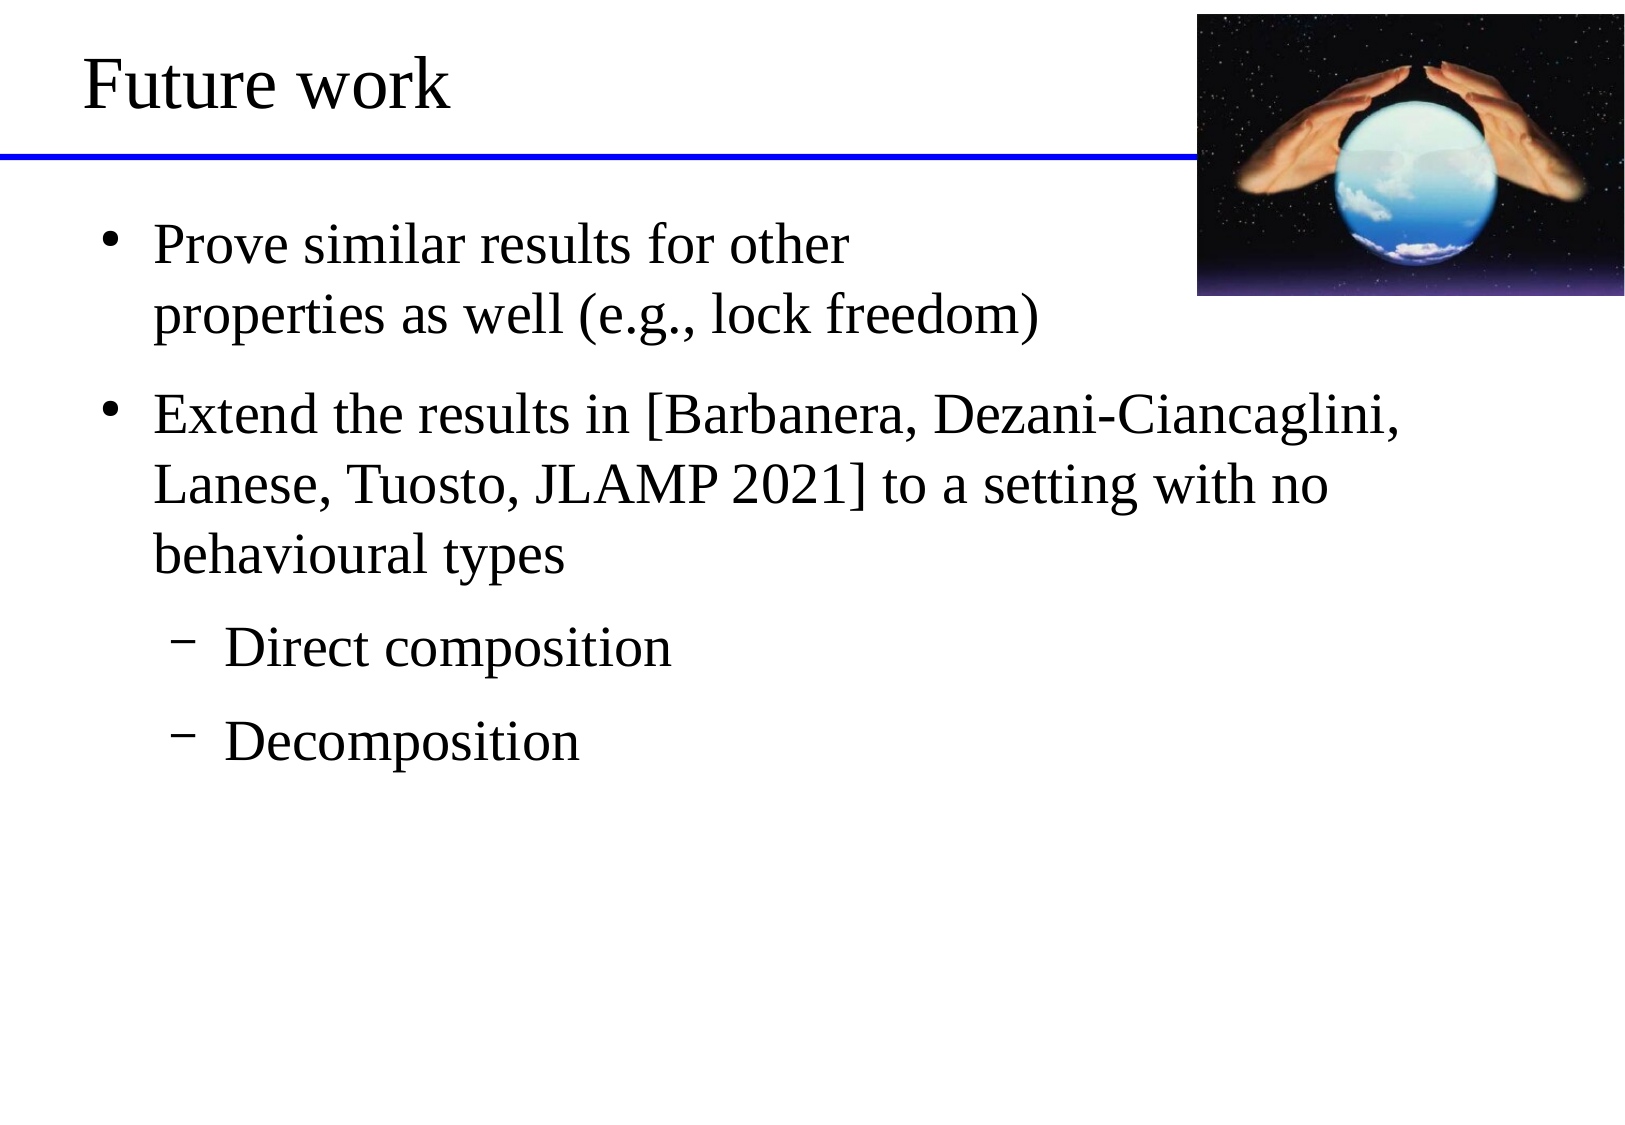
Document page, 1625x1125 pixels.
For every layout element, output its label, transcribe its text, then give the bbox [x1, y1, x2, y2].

list Prove similar results for other properties as well (e.g., lock freedom) Extend the results in [Barbanera, Dezani-Ciancaglini, Lanese, Tuosto, JLAMP 2021] to a setting with no behavioural types Direct composition Decomposition [67, 198, 1478, 1061]
picture [1197, 14, 1625, 296]
title Future work [67, 27, 1197, 131]
